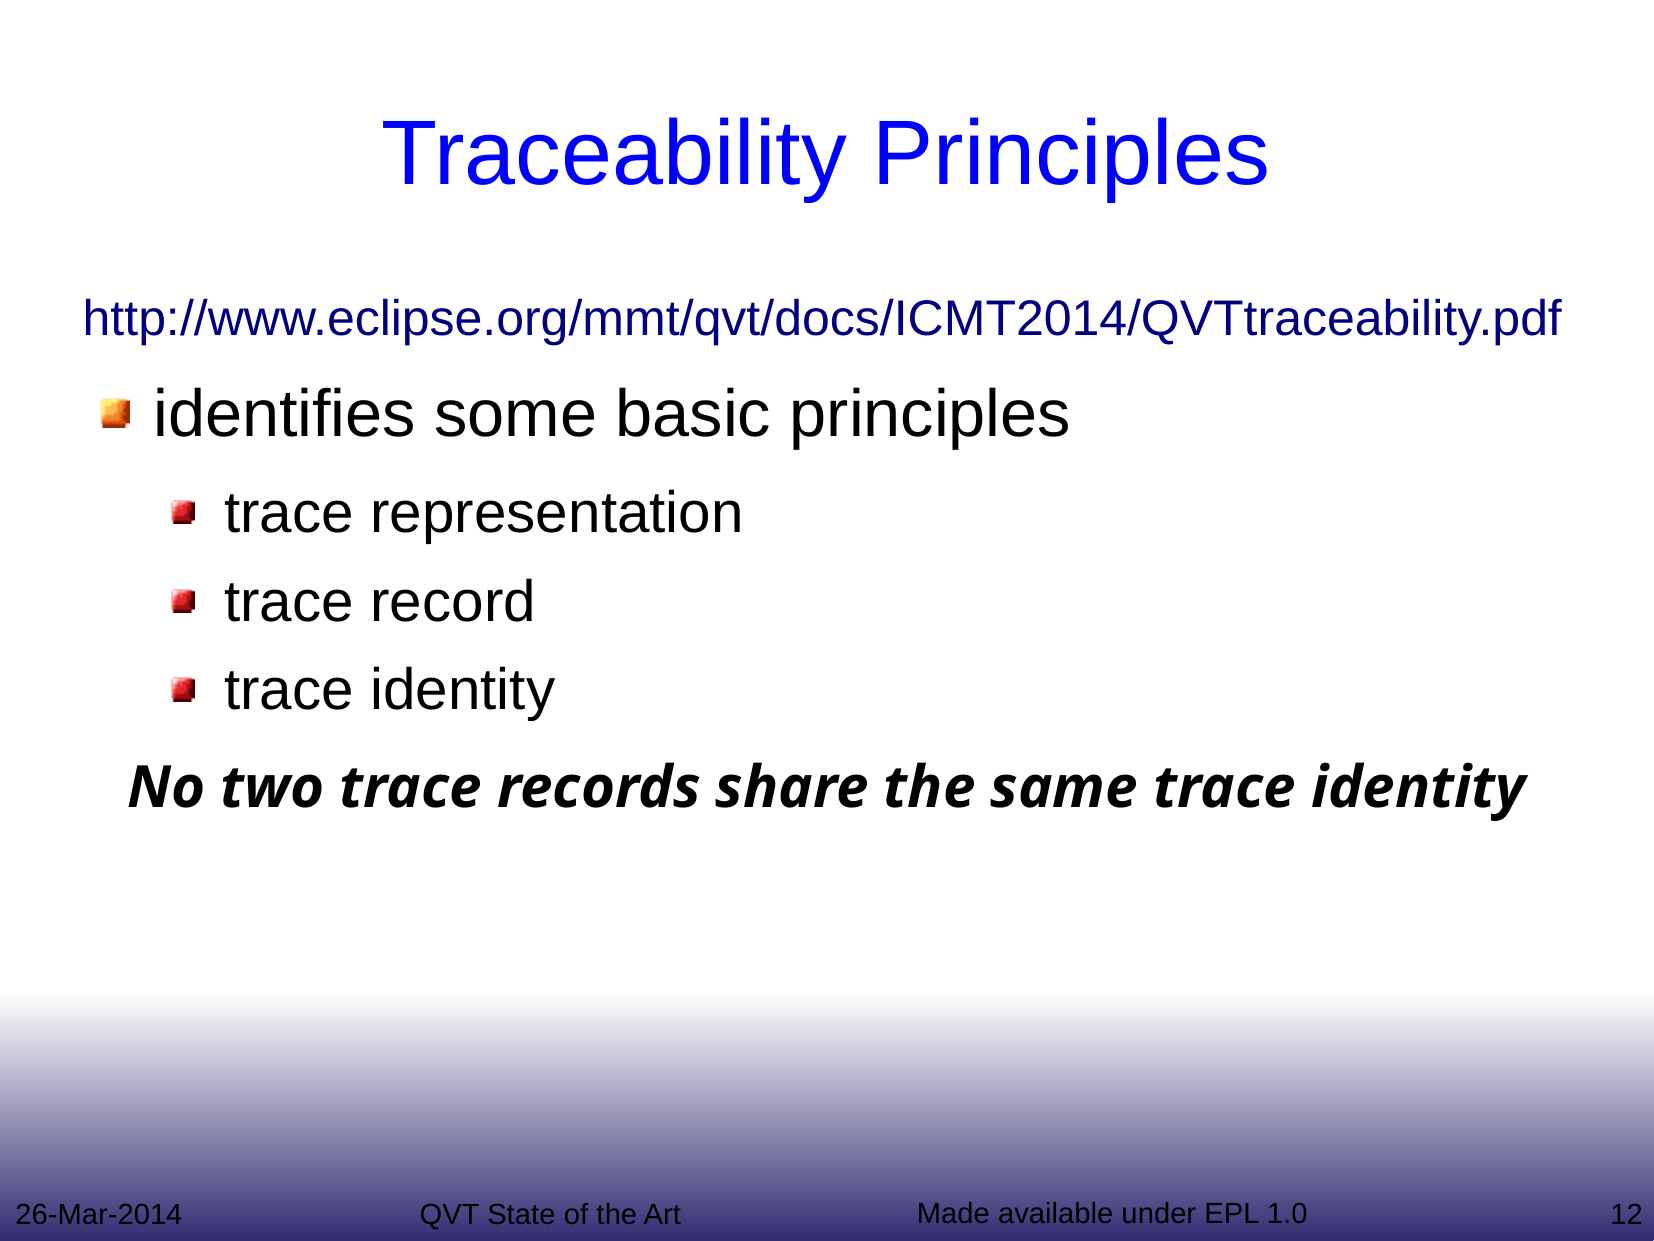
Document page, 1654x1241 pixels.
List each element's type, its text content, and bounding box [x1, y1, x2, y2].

list http://www.eclipse.org/mmt/qvt/docs/ICMT2014/QVTtraceability.pdf identifies some basic principles trace representation trace record trace identity No two trace records share the same trace identity [82, 290, 1571, 1109]
title Traceability Principles [82, 49, 1571, 257]
